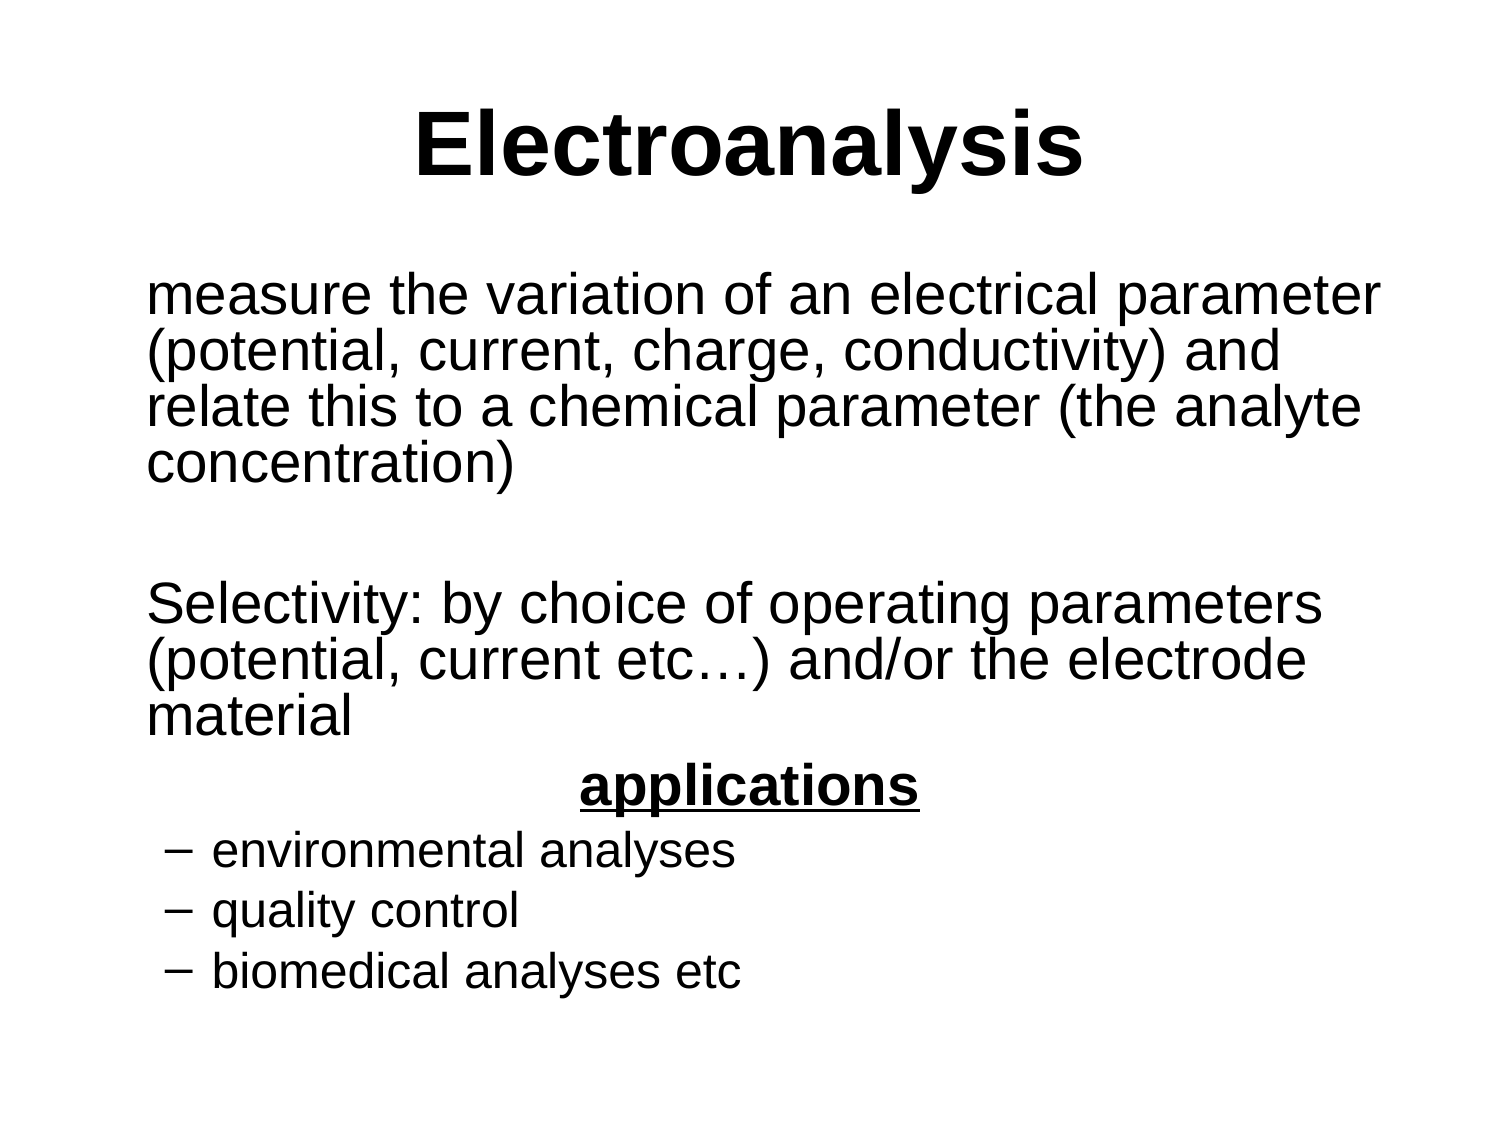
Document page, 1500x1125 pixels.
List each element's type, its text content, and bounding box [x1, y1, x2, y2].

title Electroanalysis [75, 45, 1426, 233]
list measure the variation of an electrical parameter (potential, current, charge, conductivity) and relate this to a chemical parameter (the analyte concentration) Selectivity: by choice of operating parameters (potential, current etc…) and/or the electrode material applications environmental analyses quality control biomedical analyses etc [75, 262, 1426, 1007]
